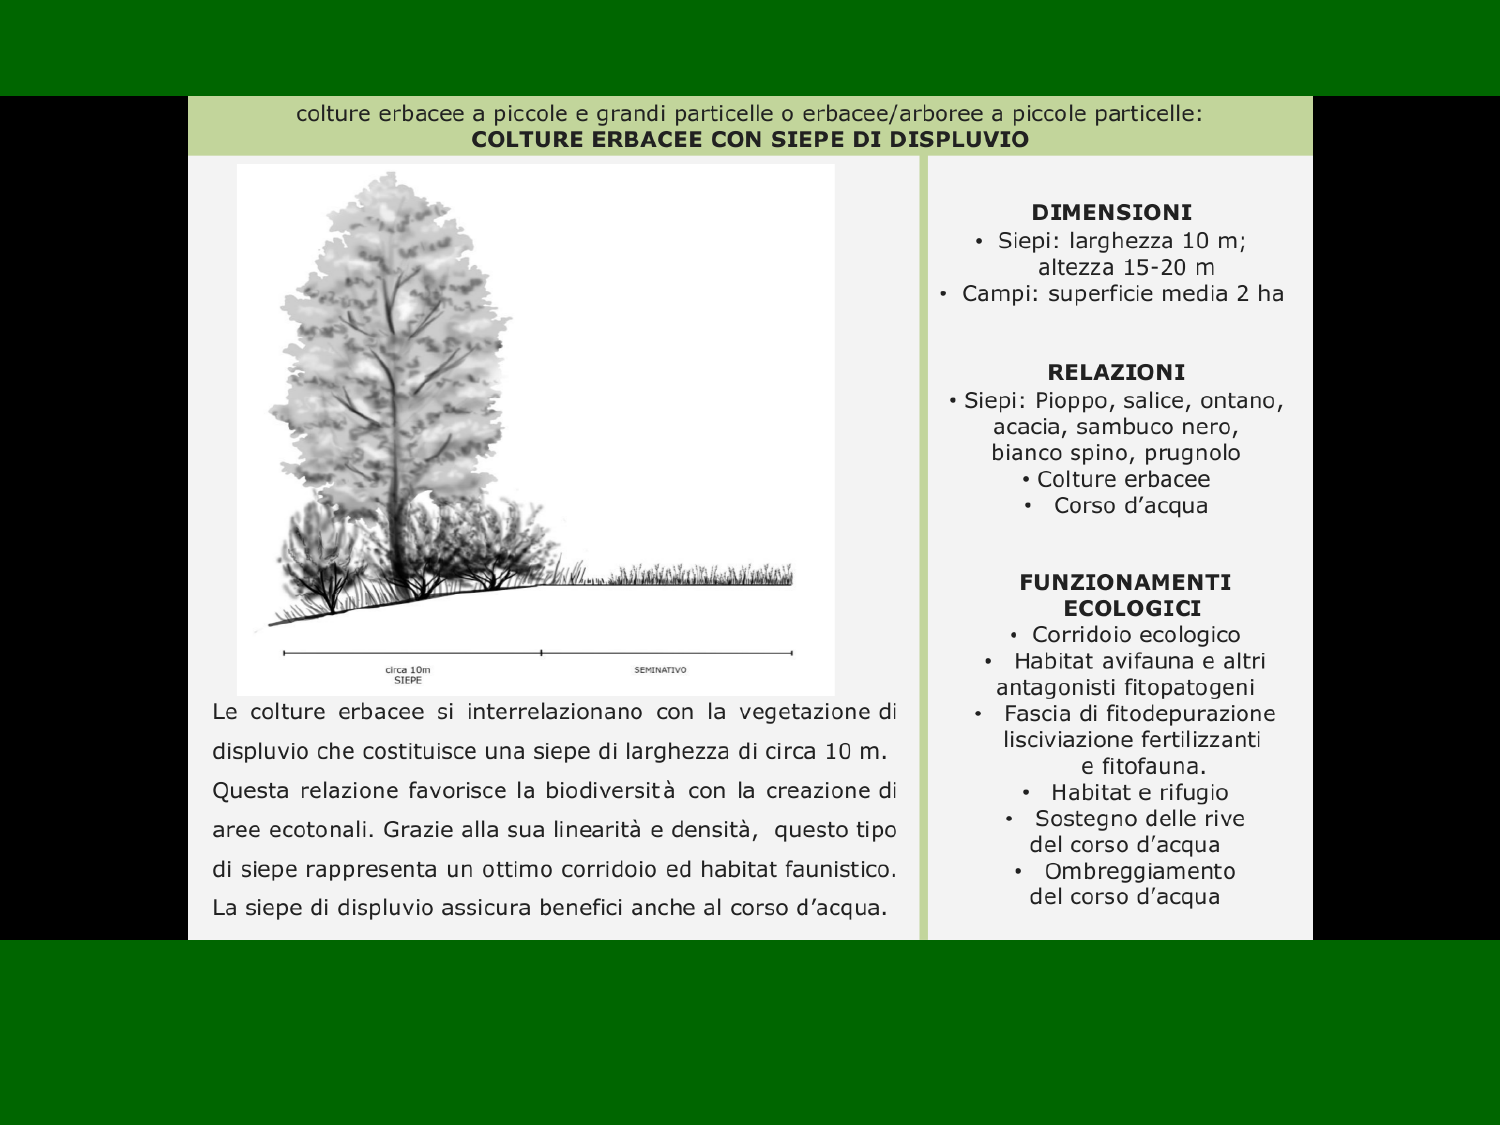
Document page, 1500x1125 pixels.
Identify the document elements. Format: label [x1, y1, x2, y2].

picture [0, 96, 1500, 940]
